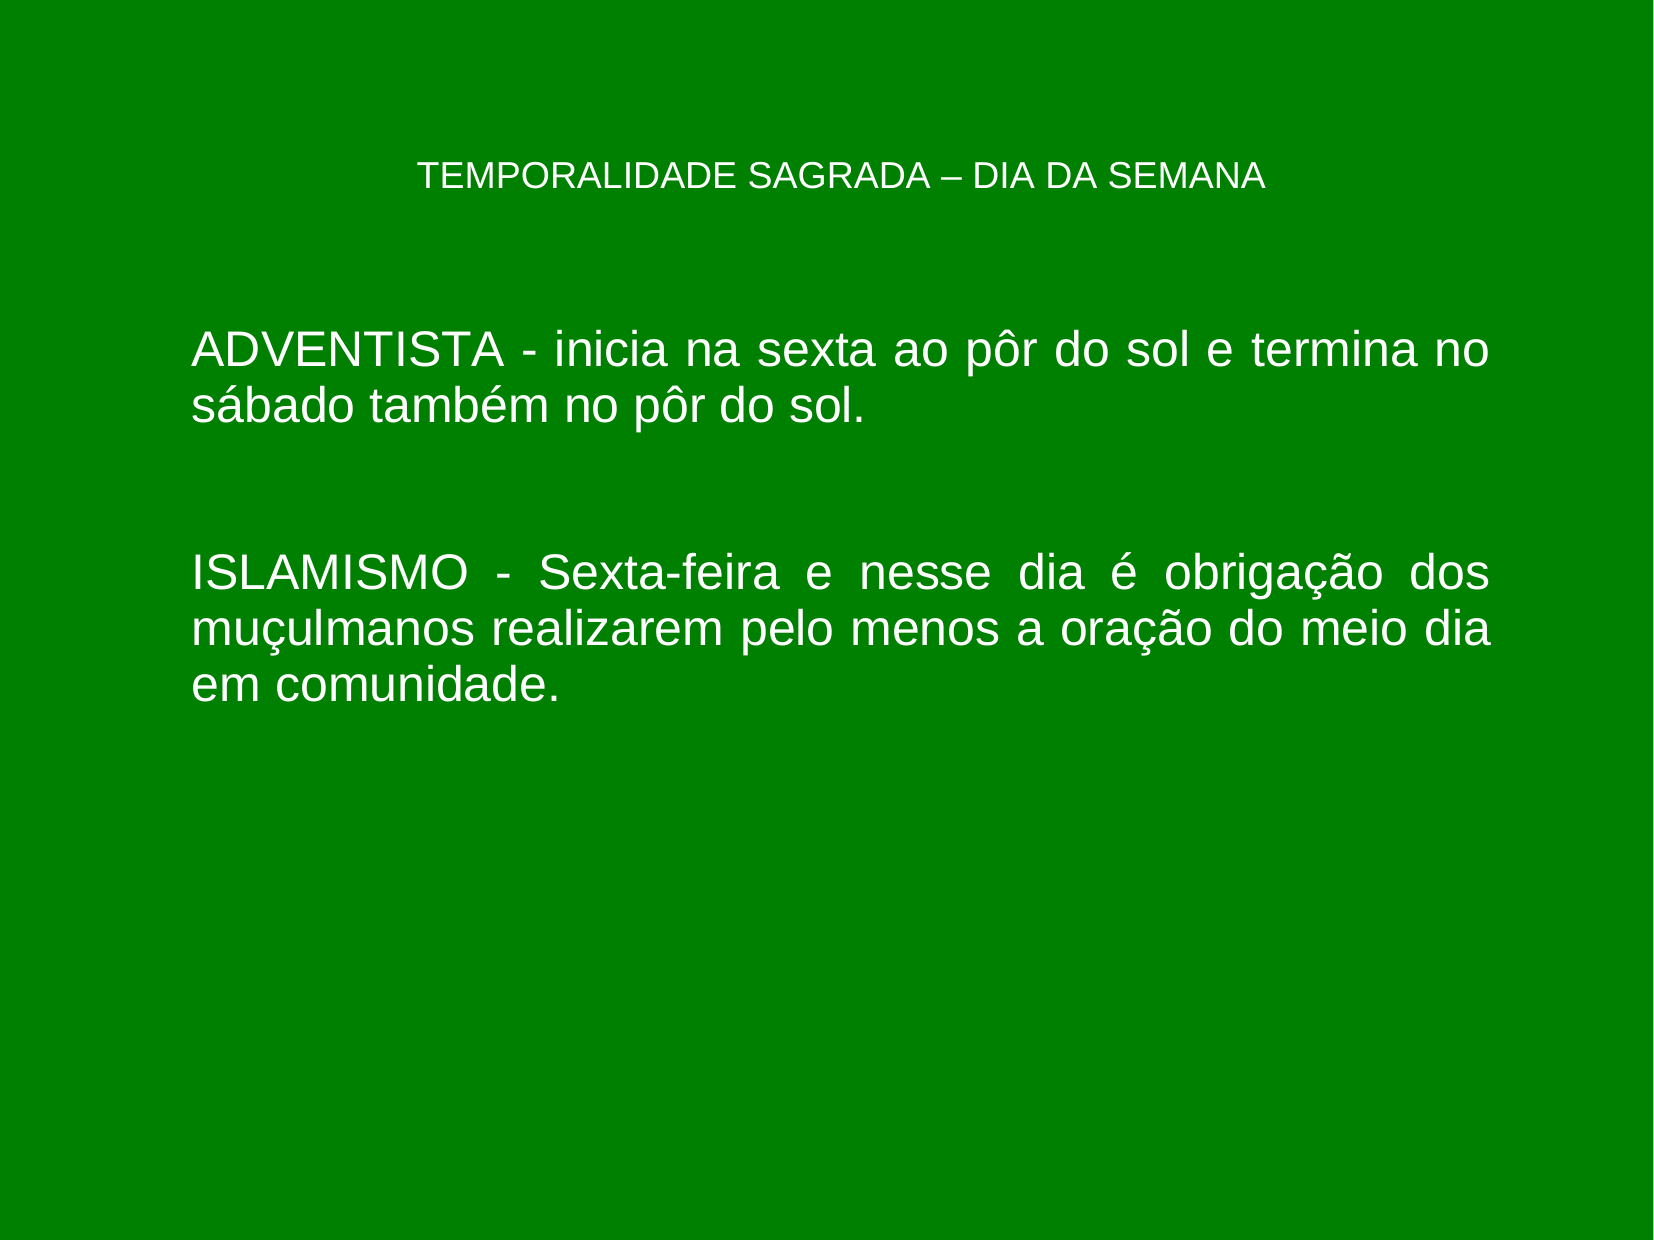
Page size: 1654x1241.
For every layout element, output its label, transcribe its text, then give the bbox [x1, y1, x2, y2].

text_box TEMPORALIDADE SAGRADA – DIA DA SEMANA ADVENTISTA - inicia na sexta ao pôr do sol e termina no sábado também no pôr do sol. ISLAMISMO - Sexta-feira e nesse dia é obrigação dos muçulmanos realizarem pelo menos a oração do meio dia em comunidade. [177, 147, 1507, 1085]
